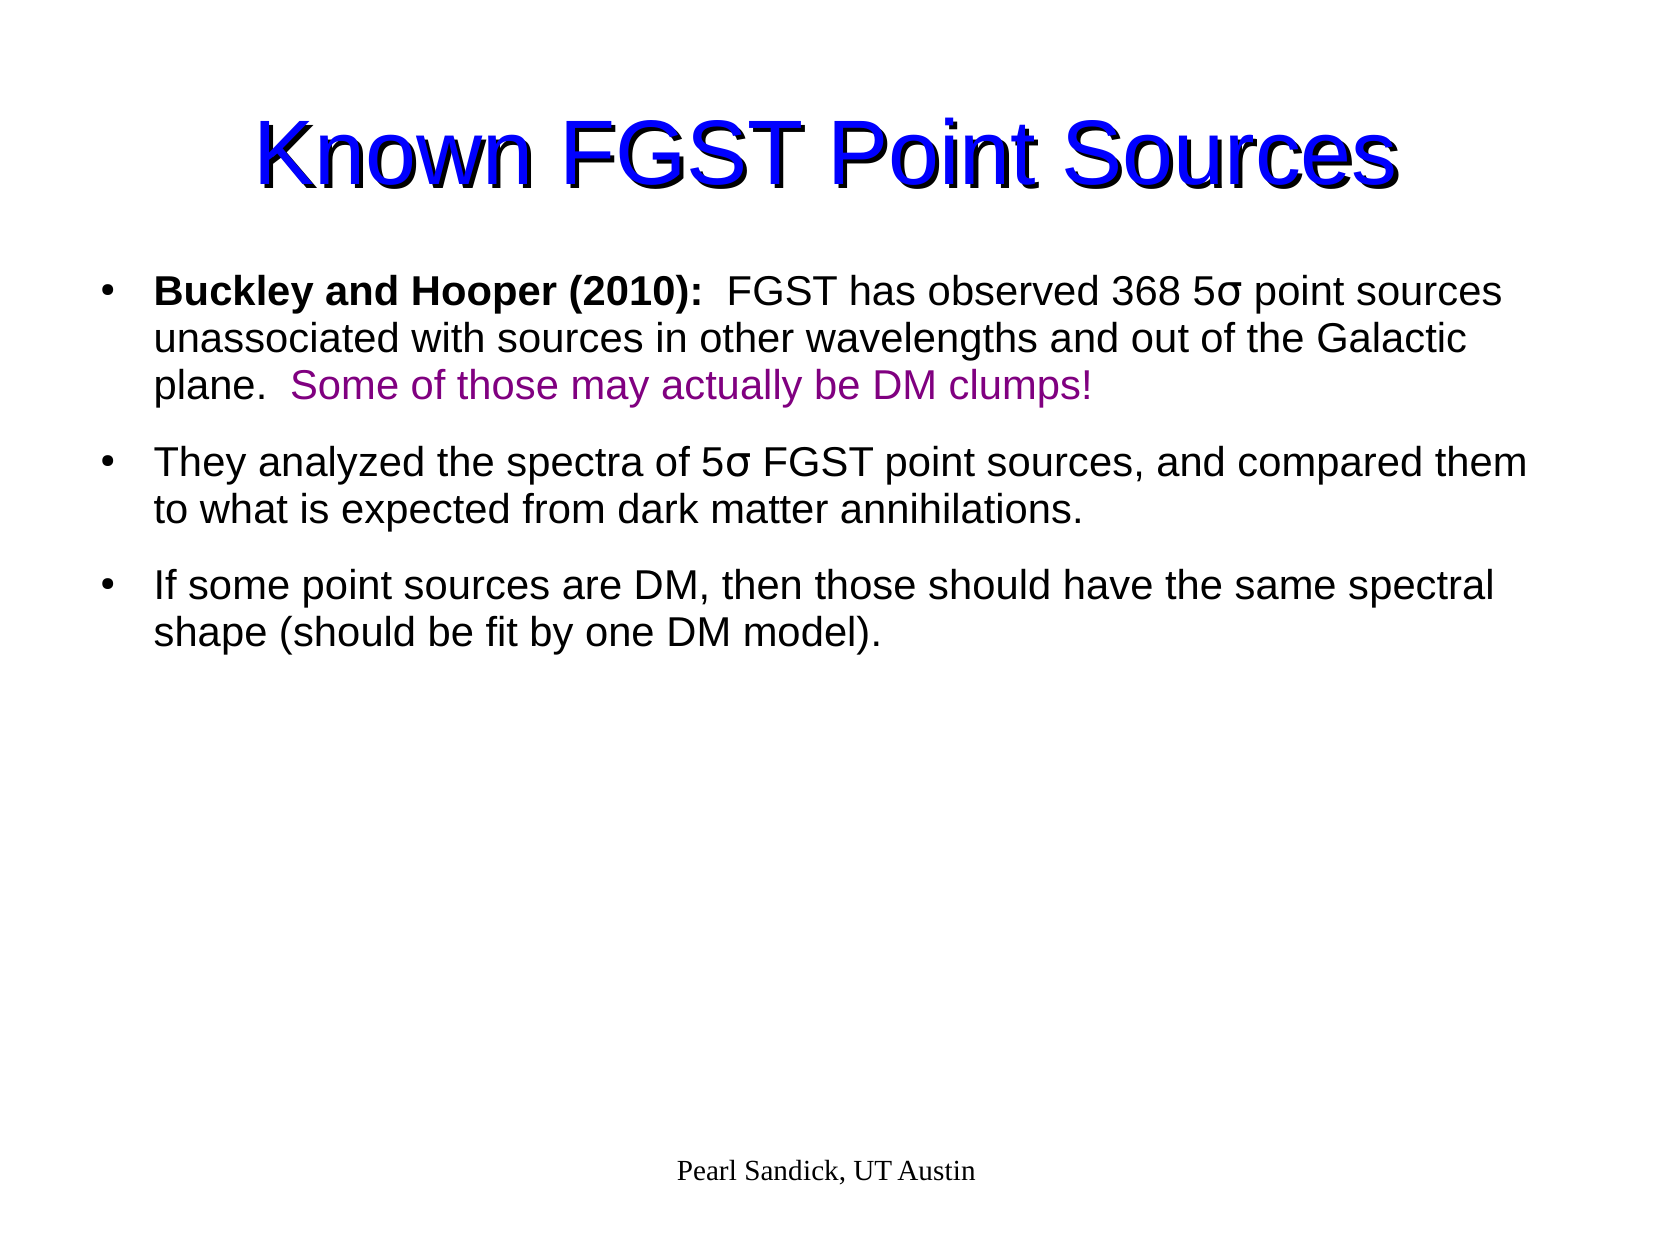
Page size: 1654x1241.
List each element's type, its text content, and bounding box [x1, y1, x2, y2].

list Buckley and Hooper (2010): FGST has observed 368 5σ point sources unassociated with sources in other wavelengths and out of the Galactic plane. Some of those may actually be DM clumps! They analyzed the spectra of 5σ FGST point sources, and compared them to what is expected from dark matter annihilations. If some point sources are DM, then those should have the same spectral shape (should be fit by one DM model). [82, 266, 1571, 727]
title Known FGST Point Sources [82, 56, 1571, 250]
